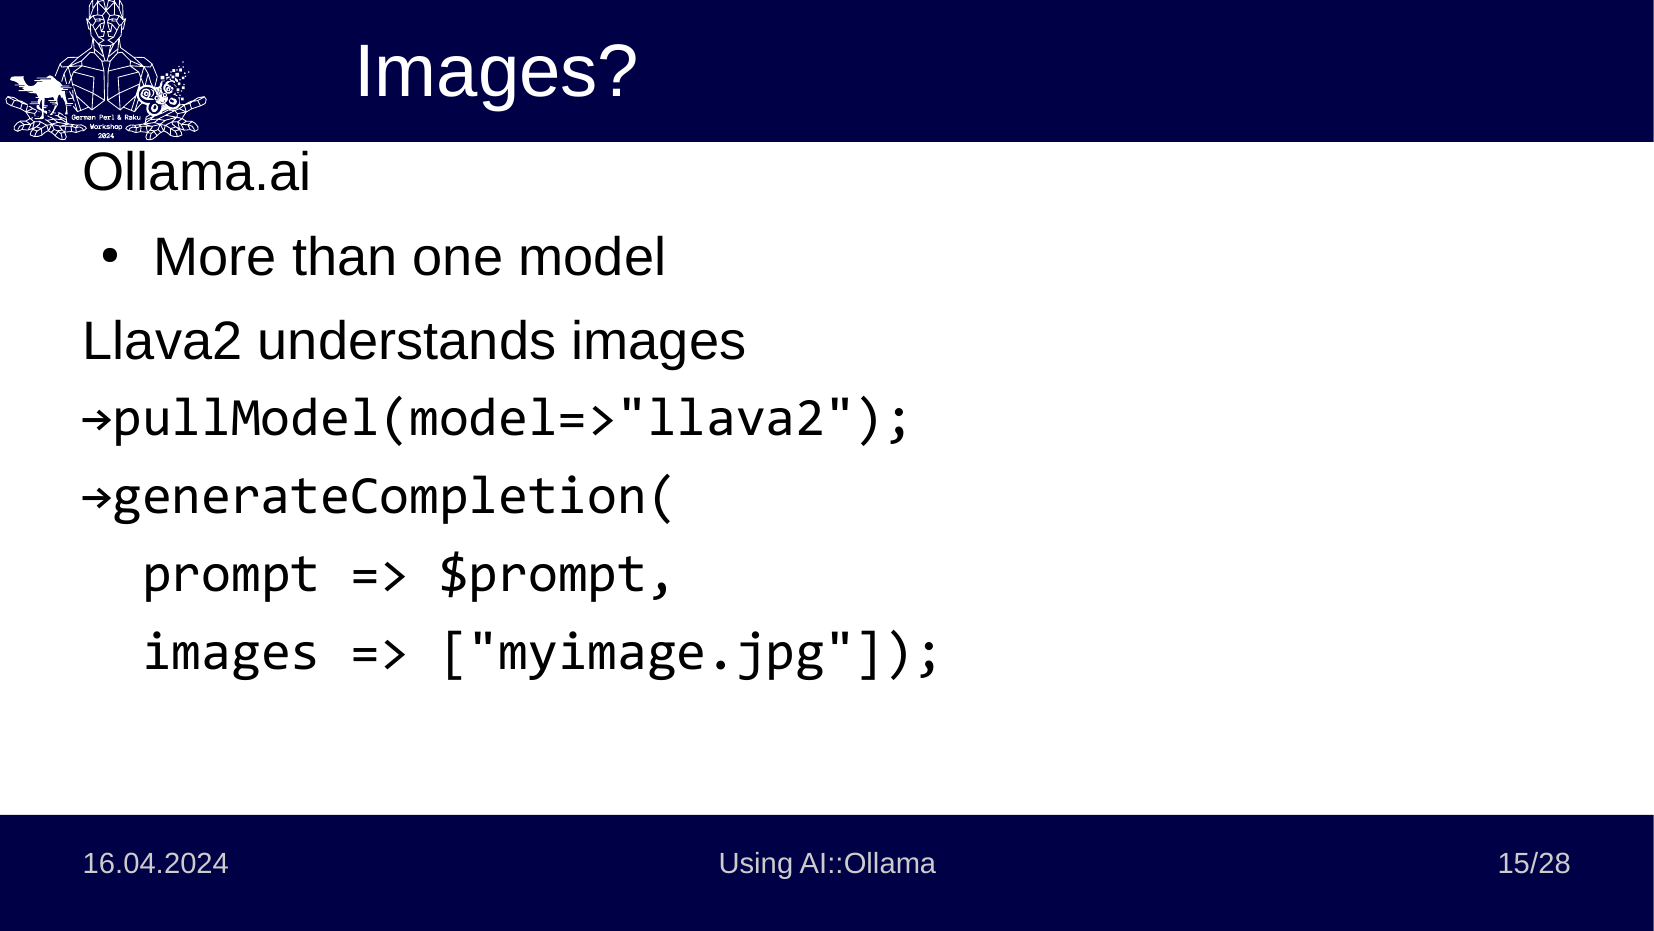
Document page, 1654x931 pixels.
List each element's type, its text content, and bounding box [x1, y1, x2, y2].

title Images? [354, 5, 1654, 136]
list Ollama.ai More than one model Llava2 understands images →pullModel(model=>"llava2"); →generateCompletion( prompt => $prompt, images => ["myimage.jpg"]); [82, 141, 1571, 815]
